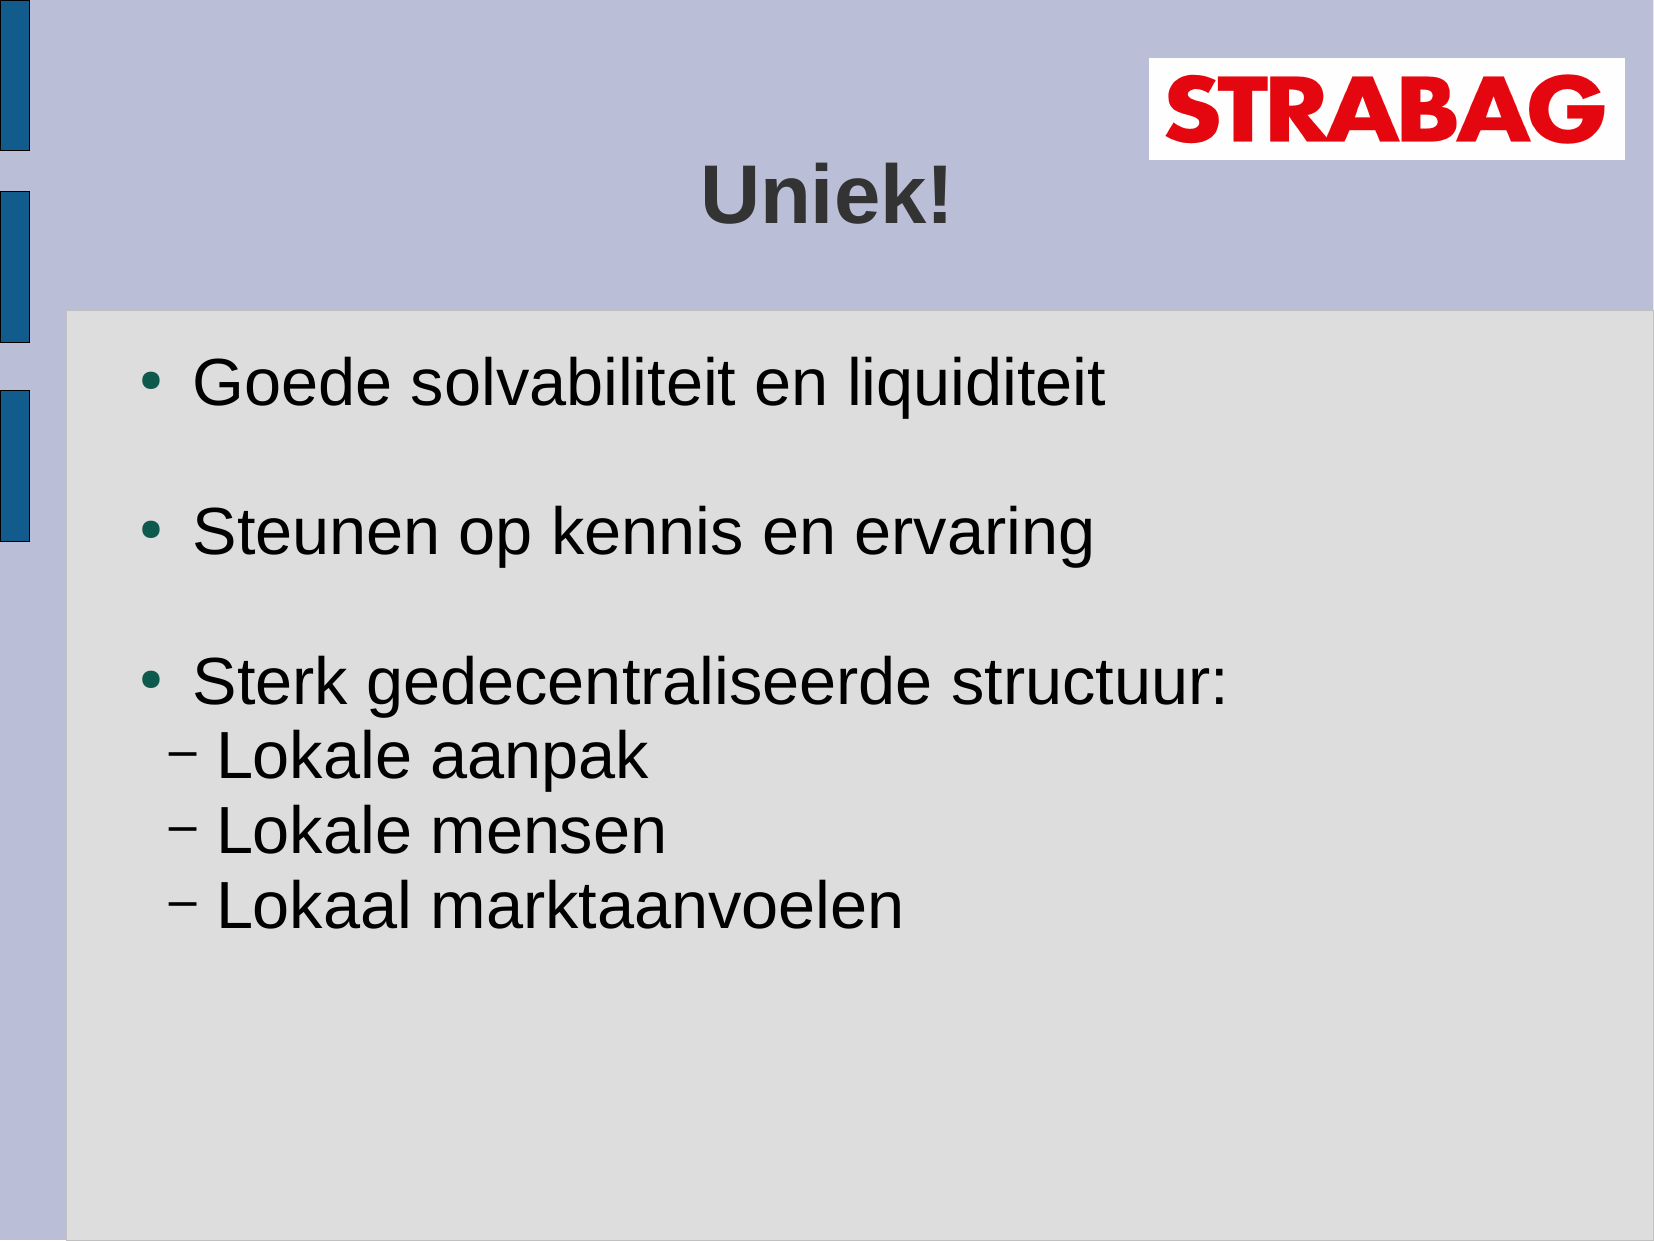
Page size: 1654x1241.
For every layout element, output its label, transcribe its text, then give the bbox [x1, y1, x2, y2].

list Goede solvabiliteit en liquiditeit Steunen op kennis en ervaring Sterk gedecentraliseerde structuur: Lokale aanpak Lokale mensen Lokaal marktaanvoelen [121, 344, 1534, 1127]
title Uniek! [121, 91, 1534, 299]
picture [1149, 58, 1625, 160]
